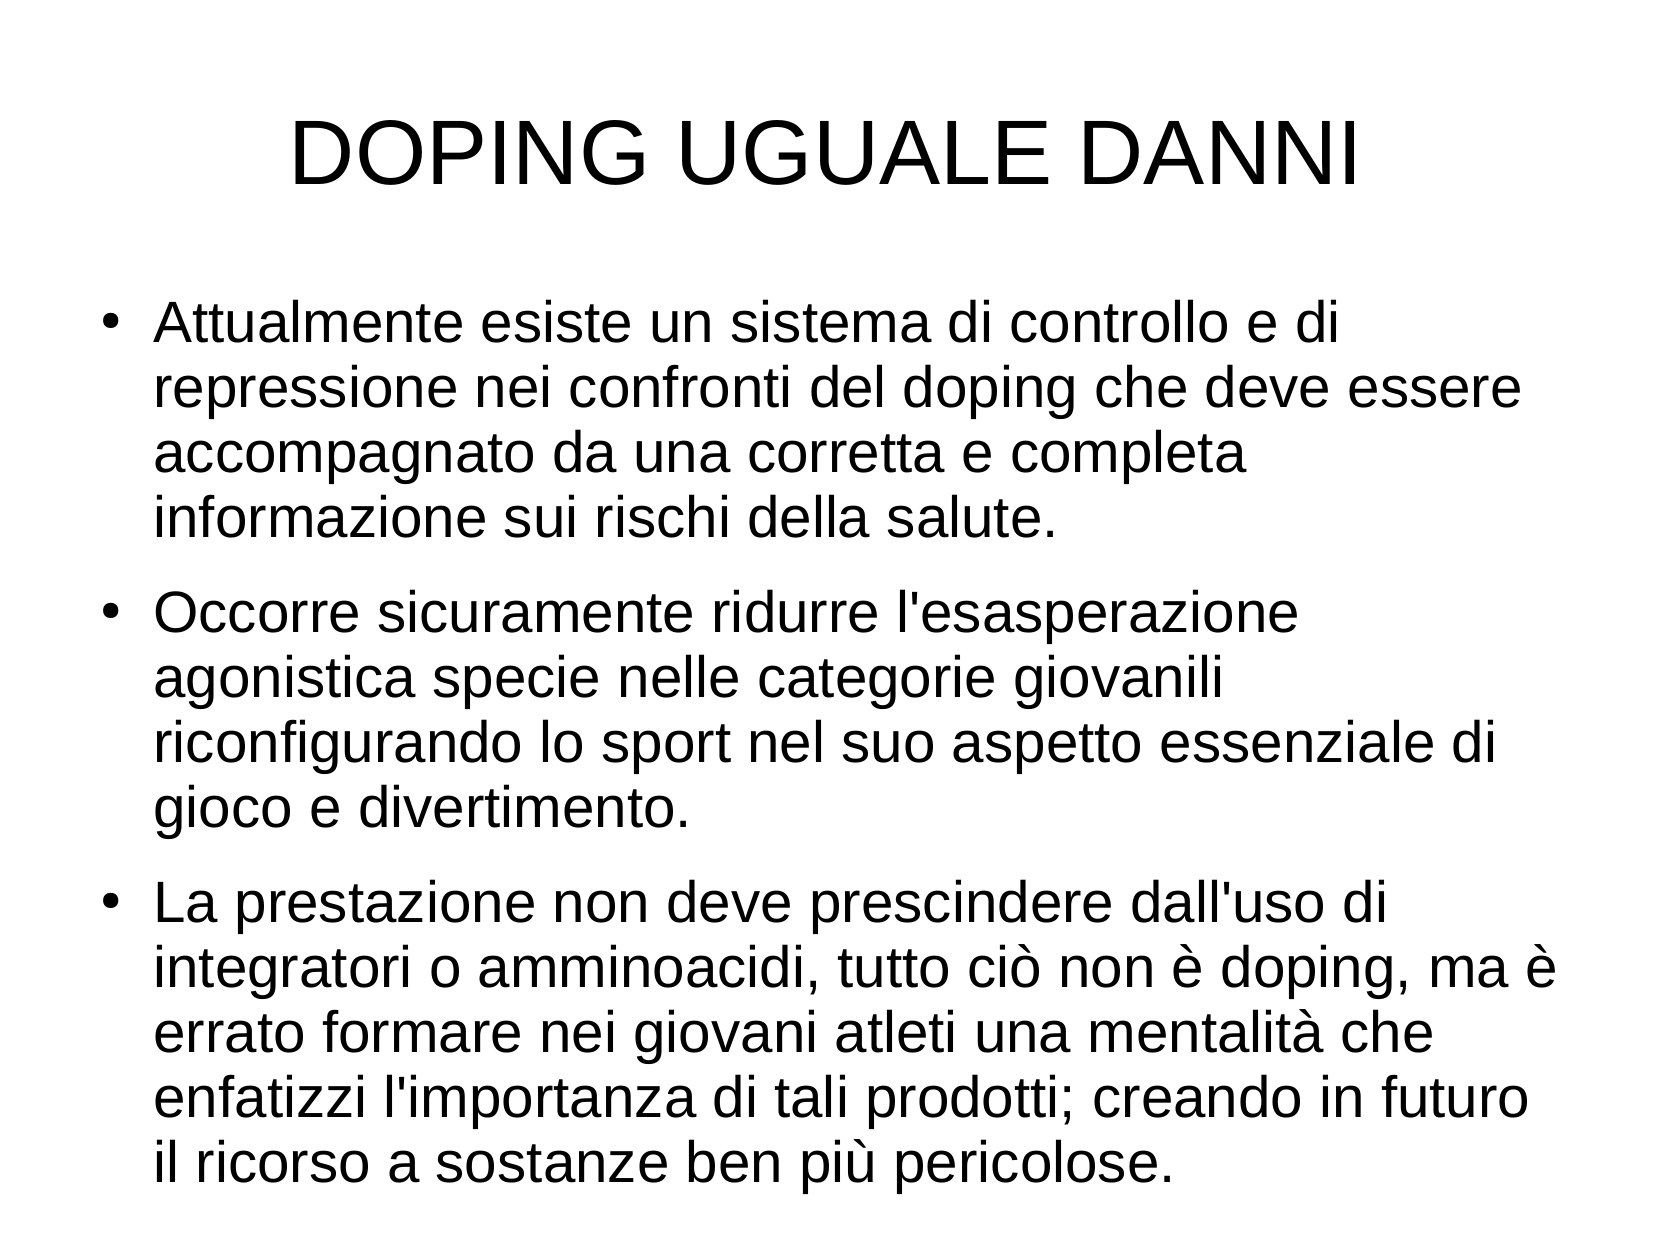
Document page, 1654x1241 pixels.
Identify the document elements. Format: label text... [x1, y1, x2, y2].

list Attualmente esiste un sistema di controllo e di repressione nei confronti del doping che deve essere accompagnato da una corretta e completa informazione sui rischi della salute. Occorre sicuramente ridurre l'esasperazione agonistica specie nelle categorie giovanili riconfigurando lo sport nel suo aspetto essenziale di gioco e divertimento. La prestazione non deve prescindere dall'uso di integratori o amminoacidi, tutto ciò non è doping, ma è errato formare nei giovani atleti una mentalità che enfatizzi l'importanza di tali prodotti; creando in futuro il ricorso a sostanze ben più pericolose. [82, 290, 1571, 1192]
title DOPING UGUALE DANNI [82, 49, 1571, 257]
